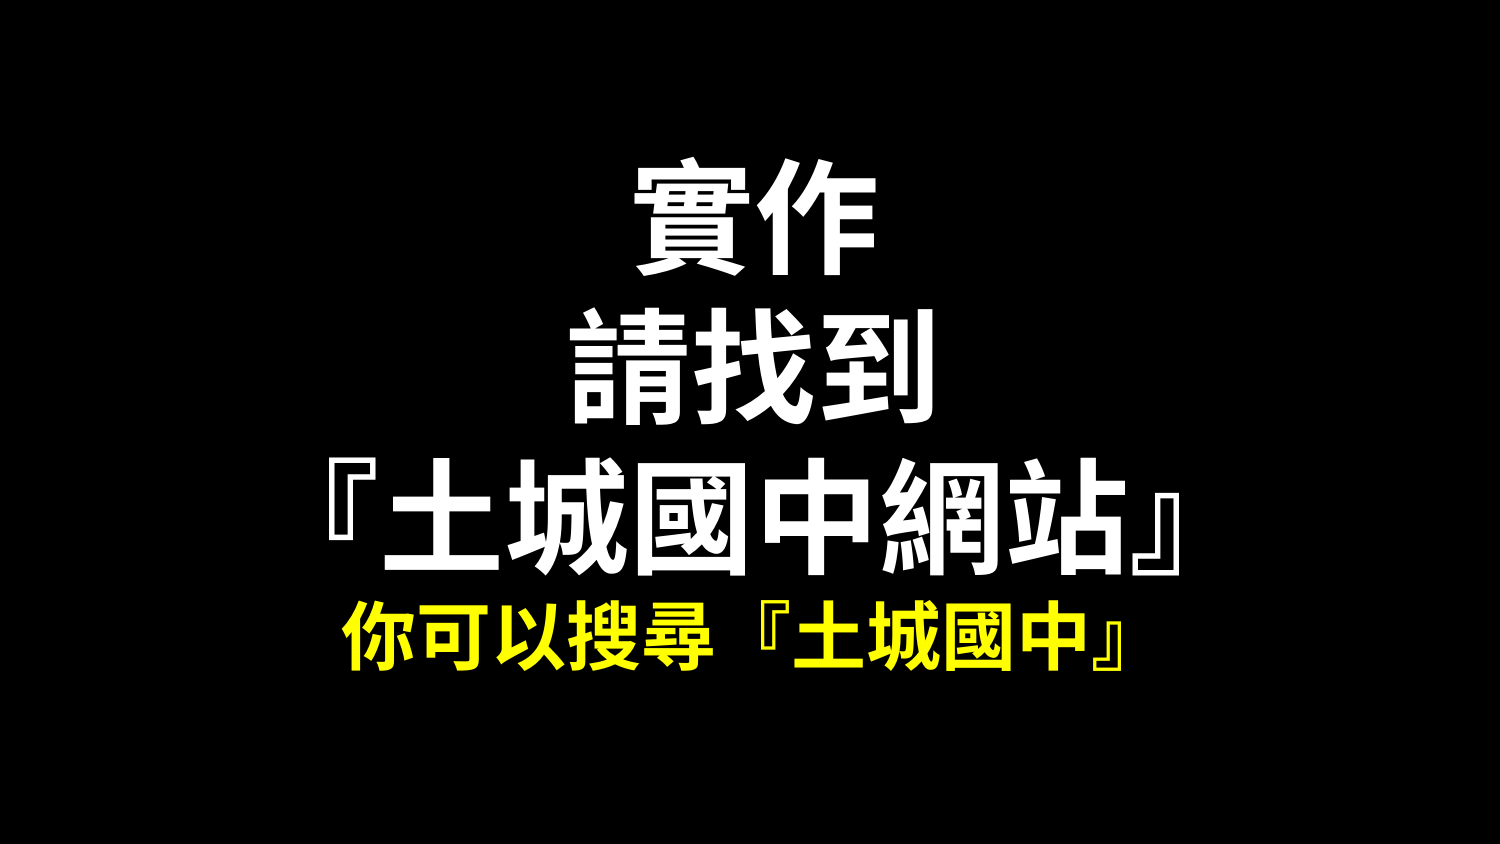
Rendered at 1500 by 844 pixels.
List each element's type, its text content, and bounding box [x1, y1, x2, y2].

title 實作 請找到 『土城國中網站』 你可以搜尋『土城國中』 [80, 73, 1429, 745]
